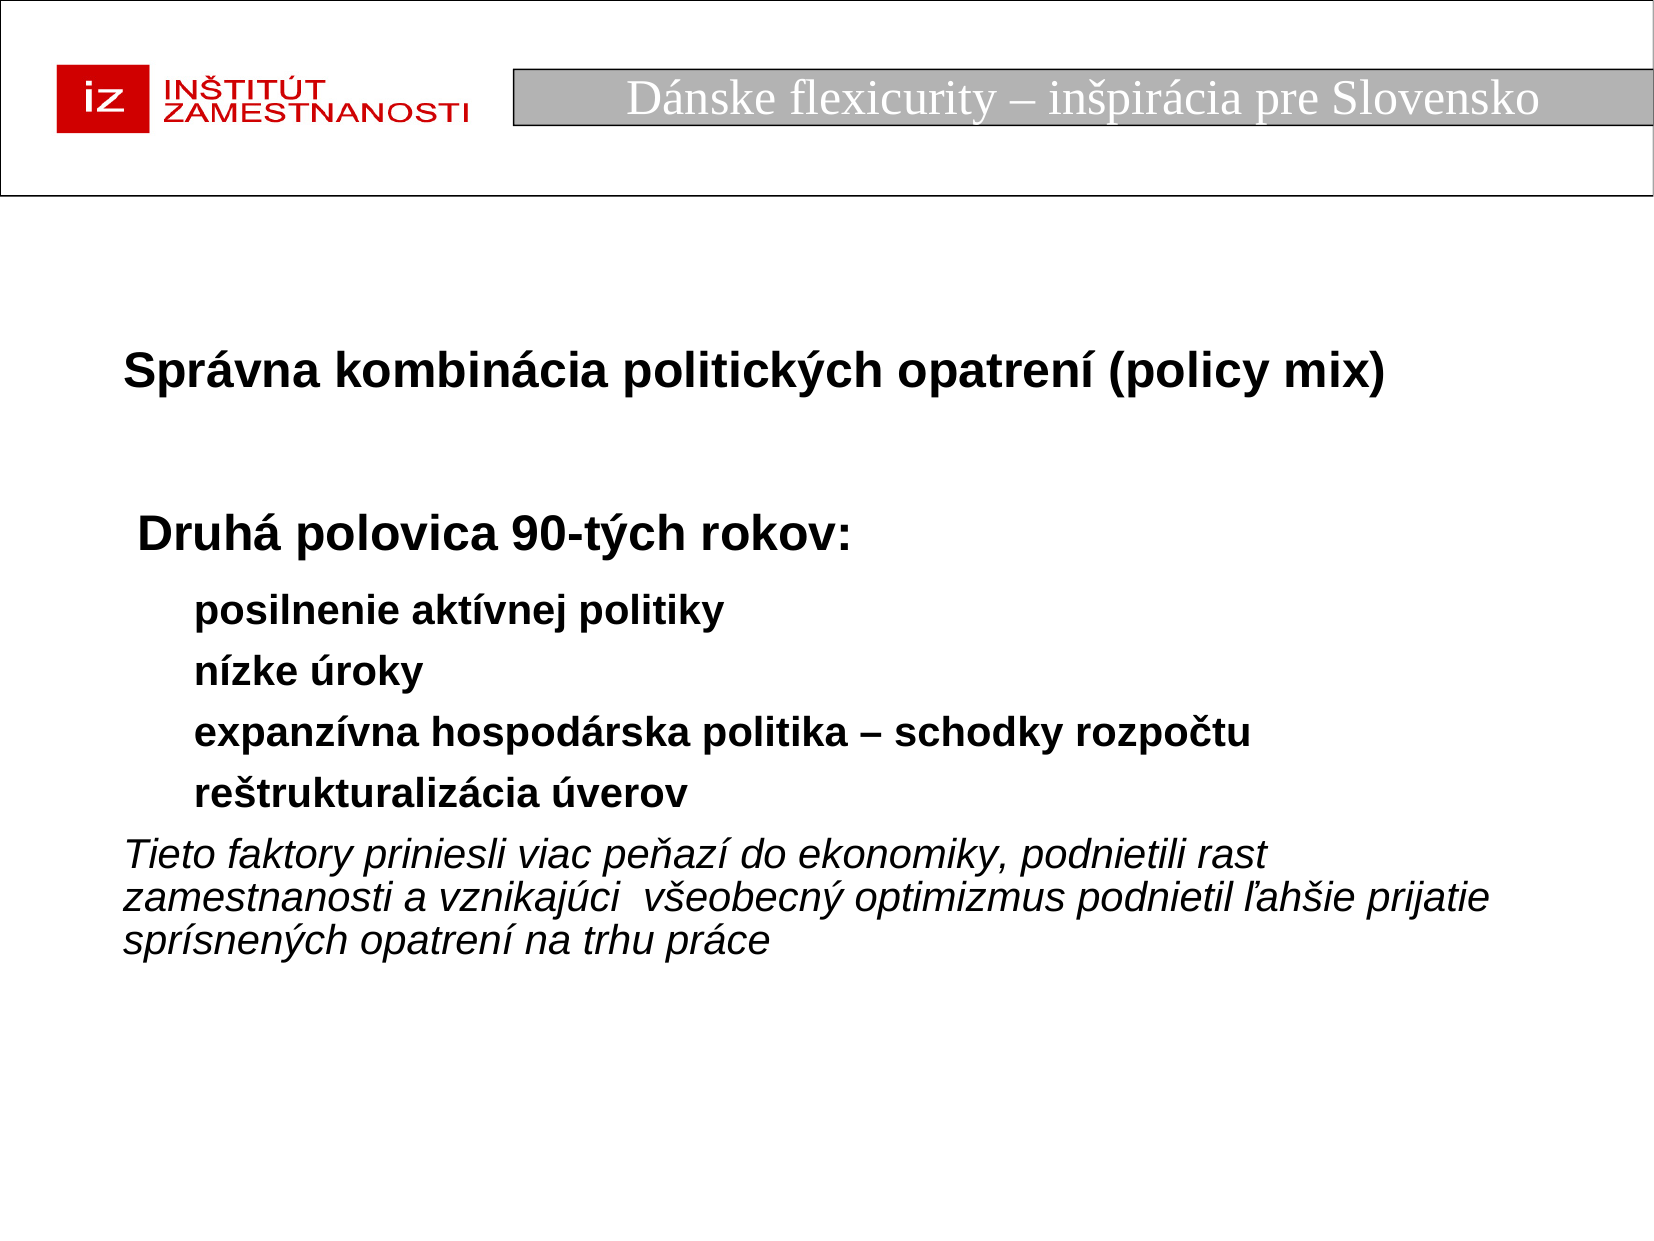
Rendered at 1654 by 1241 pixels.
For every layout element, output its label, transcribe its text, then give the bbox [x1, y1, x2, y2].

list Správna kombinácia politických opatrení (policy mix) Druhá polovica 90-tých rokov: posilnenie aktívnej politiky nízke úroky expanzívna hospodárska politika – schodky rozpočtu reštrukturalizácia úverov Tieto faktory priniesli viac peňazí do ekonomiky, podnietili rast zamestnanosti a vznikajúci všeobecný optimizmus podnietil ľahšie prijatie sprísnených opatrení na trhu práce [123, 346, 1536, 1214]
text_box Dánske flexicurity – inšpirácia pre Slovensko [513, 69, 1654, 126]
text_box [0, 0, 1654, 196]
picture [5, 5, 518, 190]
